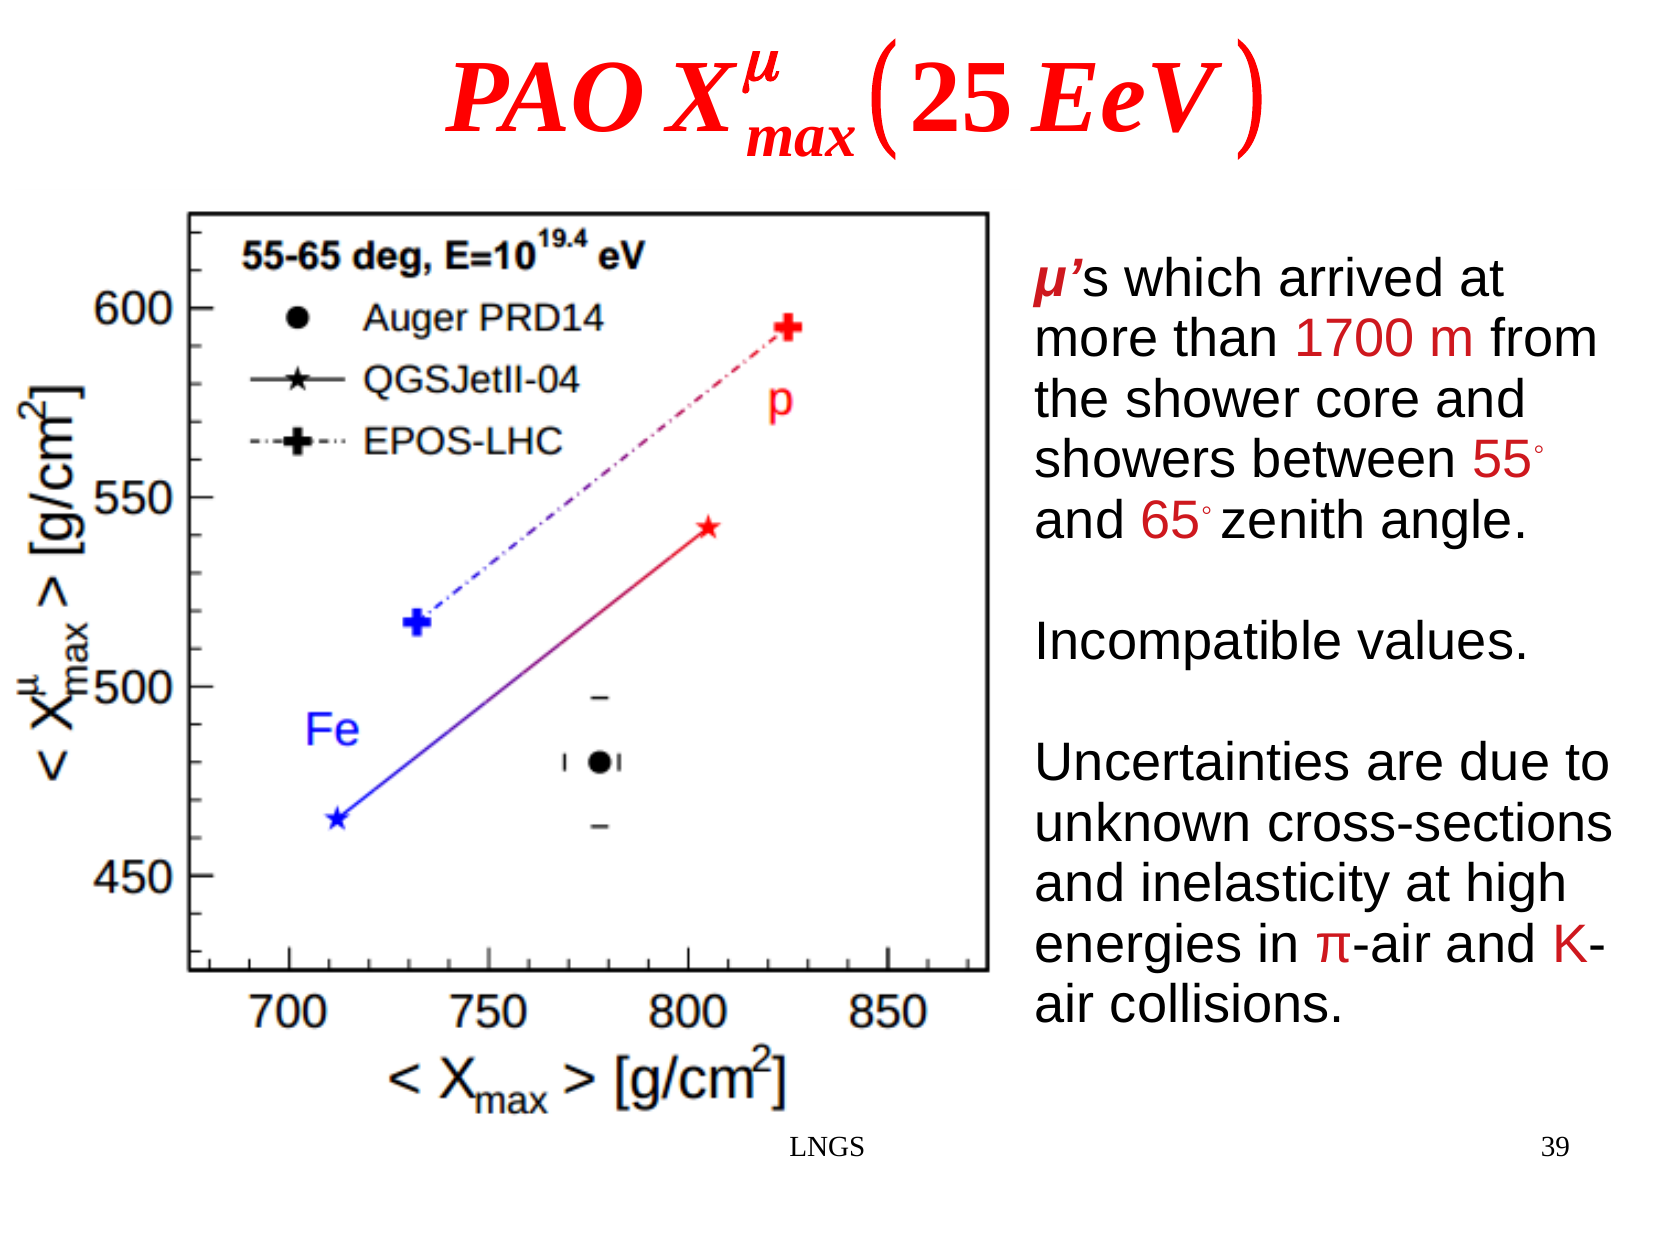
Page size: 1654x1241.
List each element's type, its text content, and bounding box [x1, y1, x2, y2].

picture [15, 188, 1021, 1126]
text_box μ’s which arrived at more than 1700 m from the shower core and showers between 55◦ and 65◦ zenith angle. Incompatible values. Uncertainties are due to unknown cross-sections and inelasticity at high energies in π-air and K-air collisions. [1020, 240, 1636, 1103]
chart [435, 30, 1275, 170]
